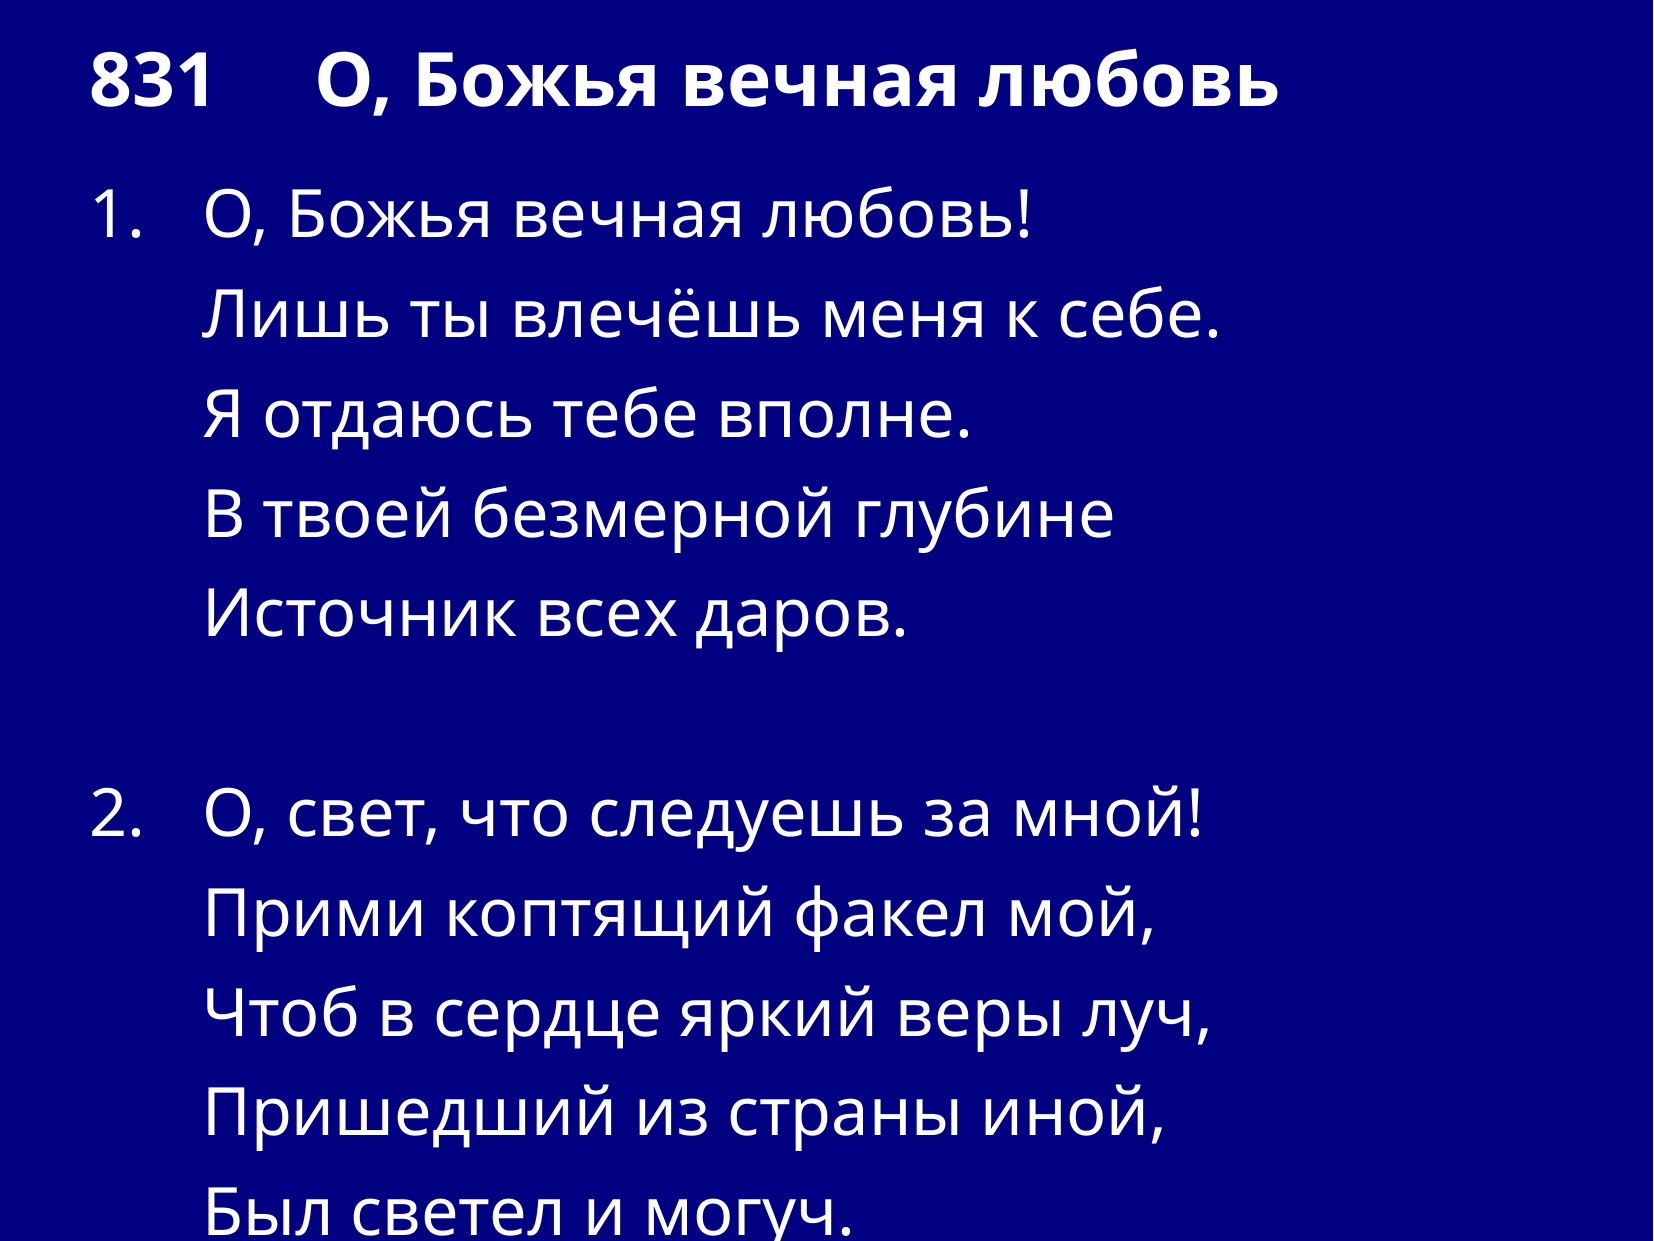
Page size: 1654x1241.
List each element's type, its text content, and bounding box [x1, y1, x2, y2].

text_box 1. О, Божья вечная любовь! Лишь ты влечёшь меня к себе. Я отдаюсь тебе вполне. В твоей безмерной глубине Источник всех даров. 2. О, свет, что следуешь за мной! Прими коптящий факел мой, Чтоб в сердце яркий веры луч, Пришедший из страны иной, Был светел и могуч. [75, 150, 1576, 1163]
text_box 831 О, Божья вечная любовь [75, 18, 1576, 132]
